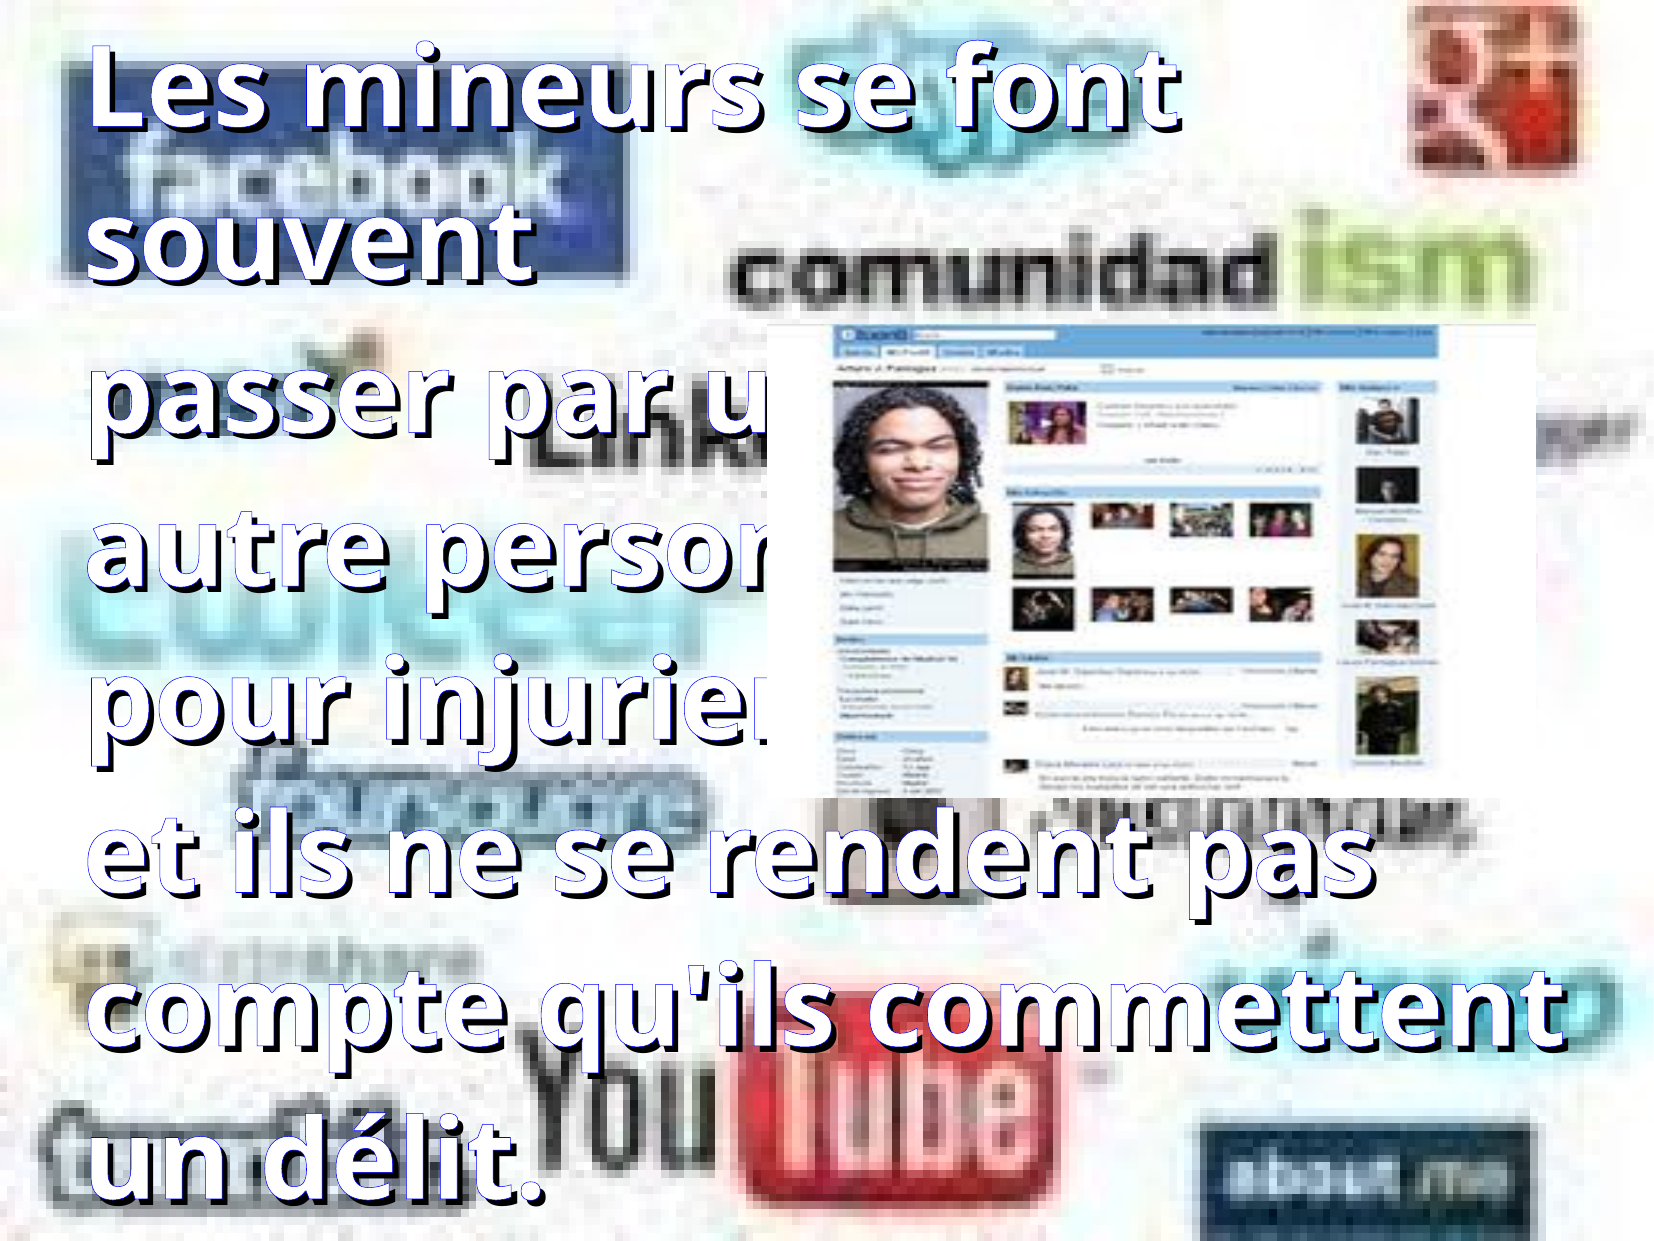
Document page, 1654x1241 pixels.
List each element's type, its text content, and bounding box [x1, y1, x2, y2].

subtitle Les mineurs se font souvent passer par une autre personne pour injurier et ils ne se rendent pas compte qu'ils commettent un délit. [82, 56, 1571, 1182]
picture [0, 0, 1654, 1241]
